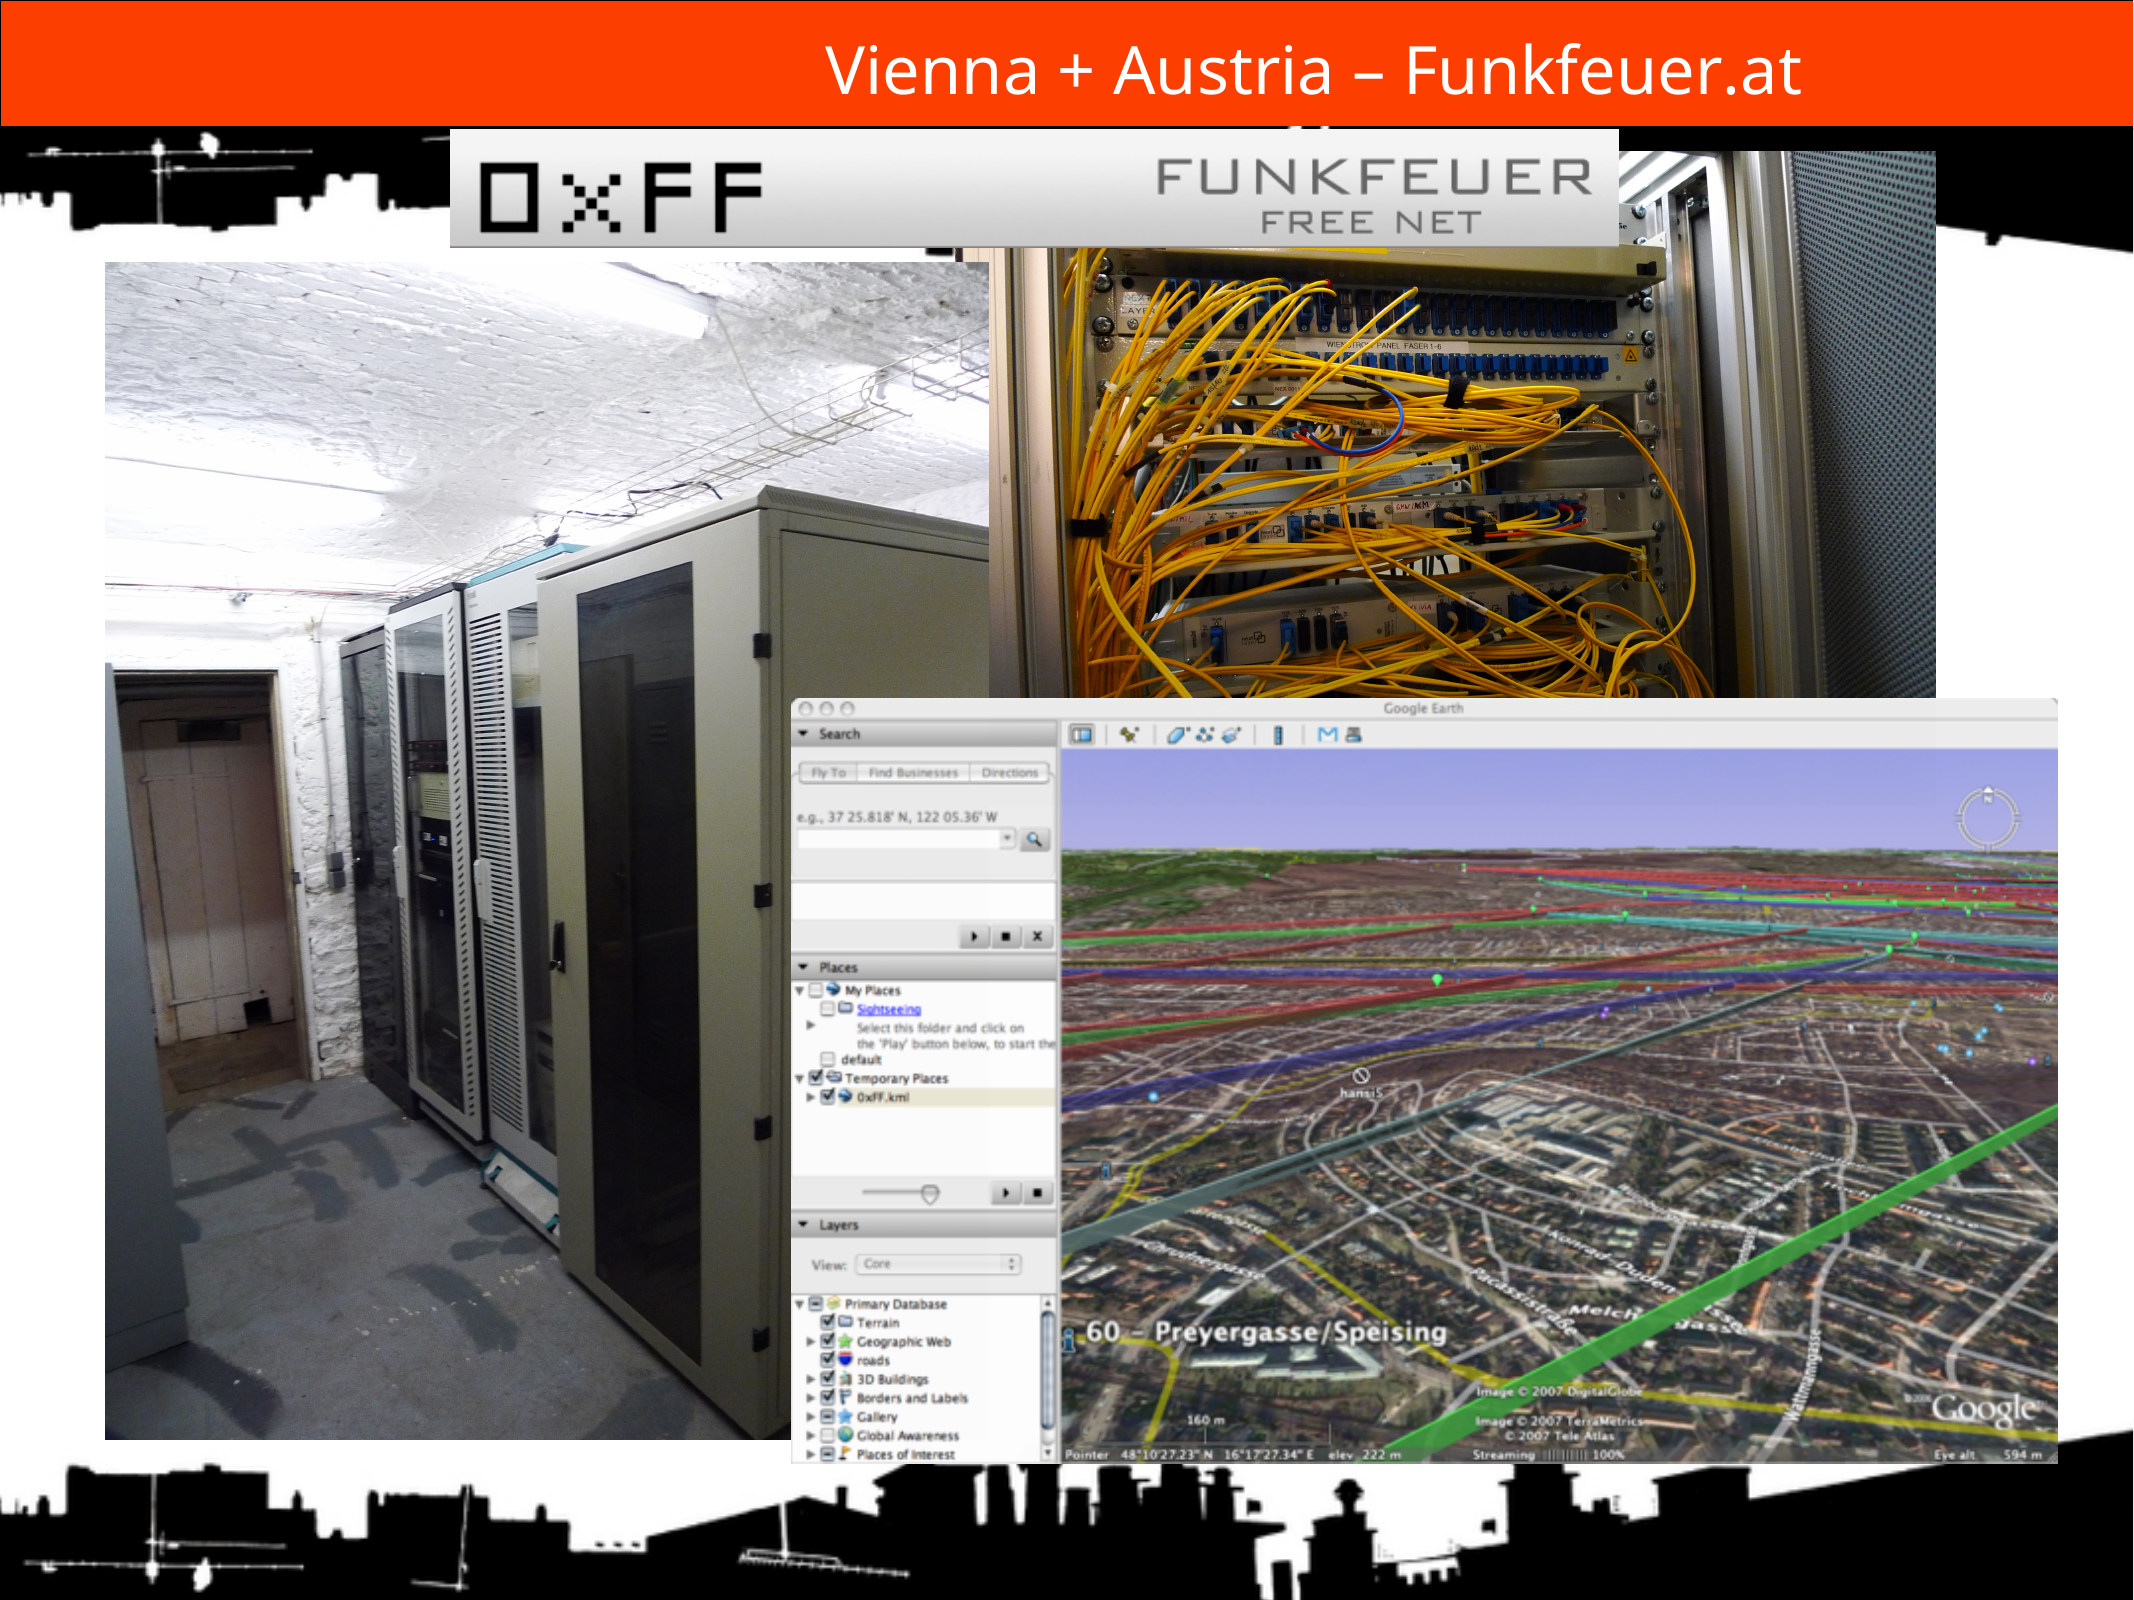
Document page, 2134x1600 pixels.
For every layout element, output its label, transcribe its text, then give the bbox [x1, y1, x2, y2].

title Vienna + Austria – Funkfeuer.at [487, 17, 2134, 119]
picture [0, 126, 2134, 1600]
